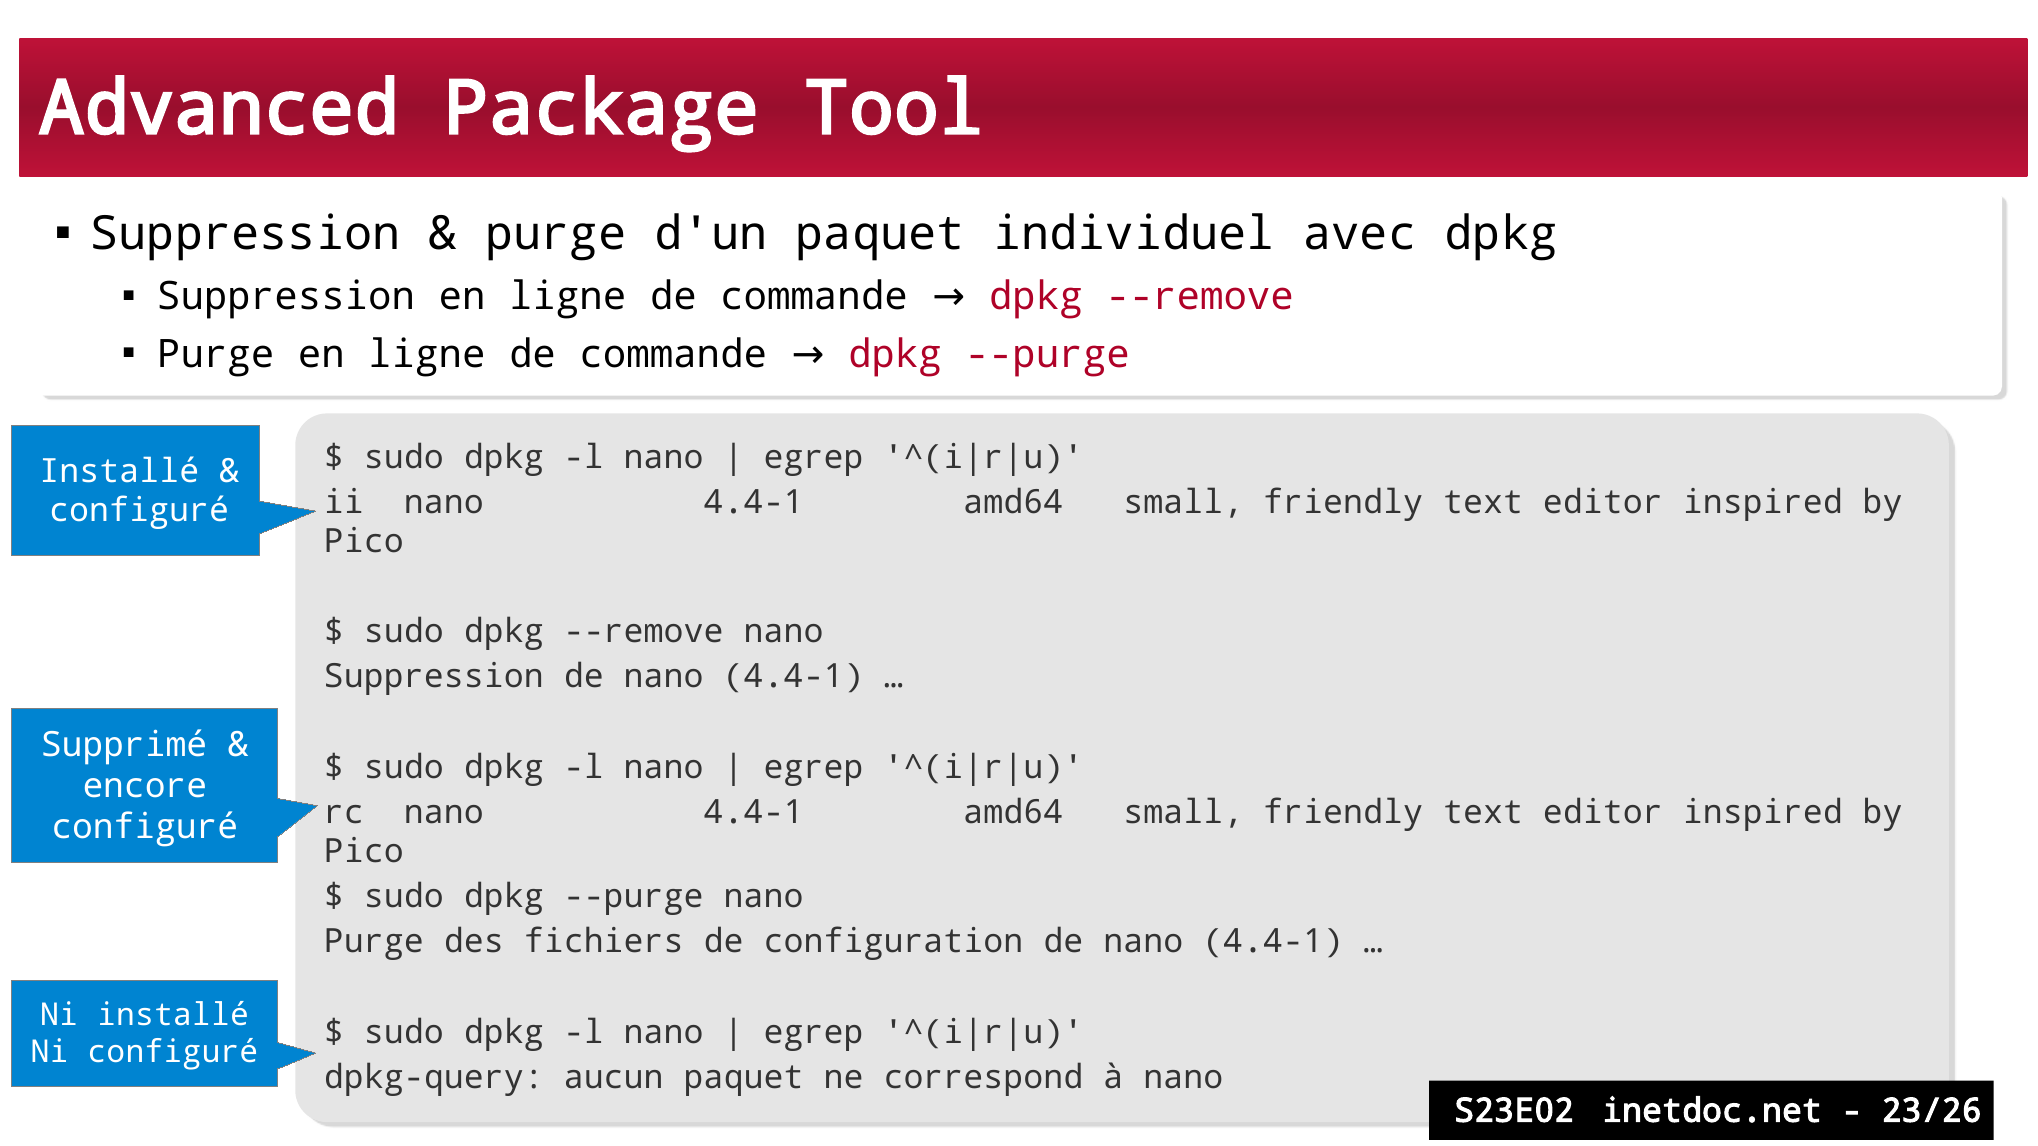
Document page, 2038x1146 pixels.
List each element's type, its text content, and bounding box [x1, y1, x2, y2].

text_box Advanced Package Tool [19, 38, 2028, 177]
text_box Ni installé Ni configuré [11, 980, 316, 1087]
text_box Suppression & purge d'un paquet individuel avec dpkg Suppression en ligne de commande → dpkg --remove Purge en ligne de commande → dpkg --purge [35, 188, 2003, 396]
text_box $ sudo dpkg -l nano | egrep '^(i|r|u)' ii nano 4.4-1 amd64 small, friendly text editor inspired by Pico $ sudo dpkg --remove nano Suppression de nano (4.4-1) … $ sudo dpkg -l nano | egrep '^(i|r|u)' rc nano 4.4-1 amd64 small, friendly text editor inspired by Pico $ sudo dpkg --purge nano Purge des fichiers de configuration de nano (4.4-1) … $ sudo dpkg -l nano | egrep '^(i|r|u)' dpkg-query: aucun paquet ne correspond à nano [295, 413, 1949, 1123]
text_box Installé & configuré [11, 425, 316, 556]
text_box S23E02 inetdoc.net - <numéro>/26 [1429, 1080, 1994, 1140]
text_box Supprimé & encore configuré [11, 708, 318, 863]
